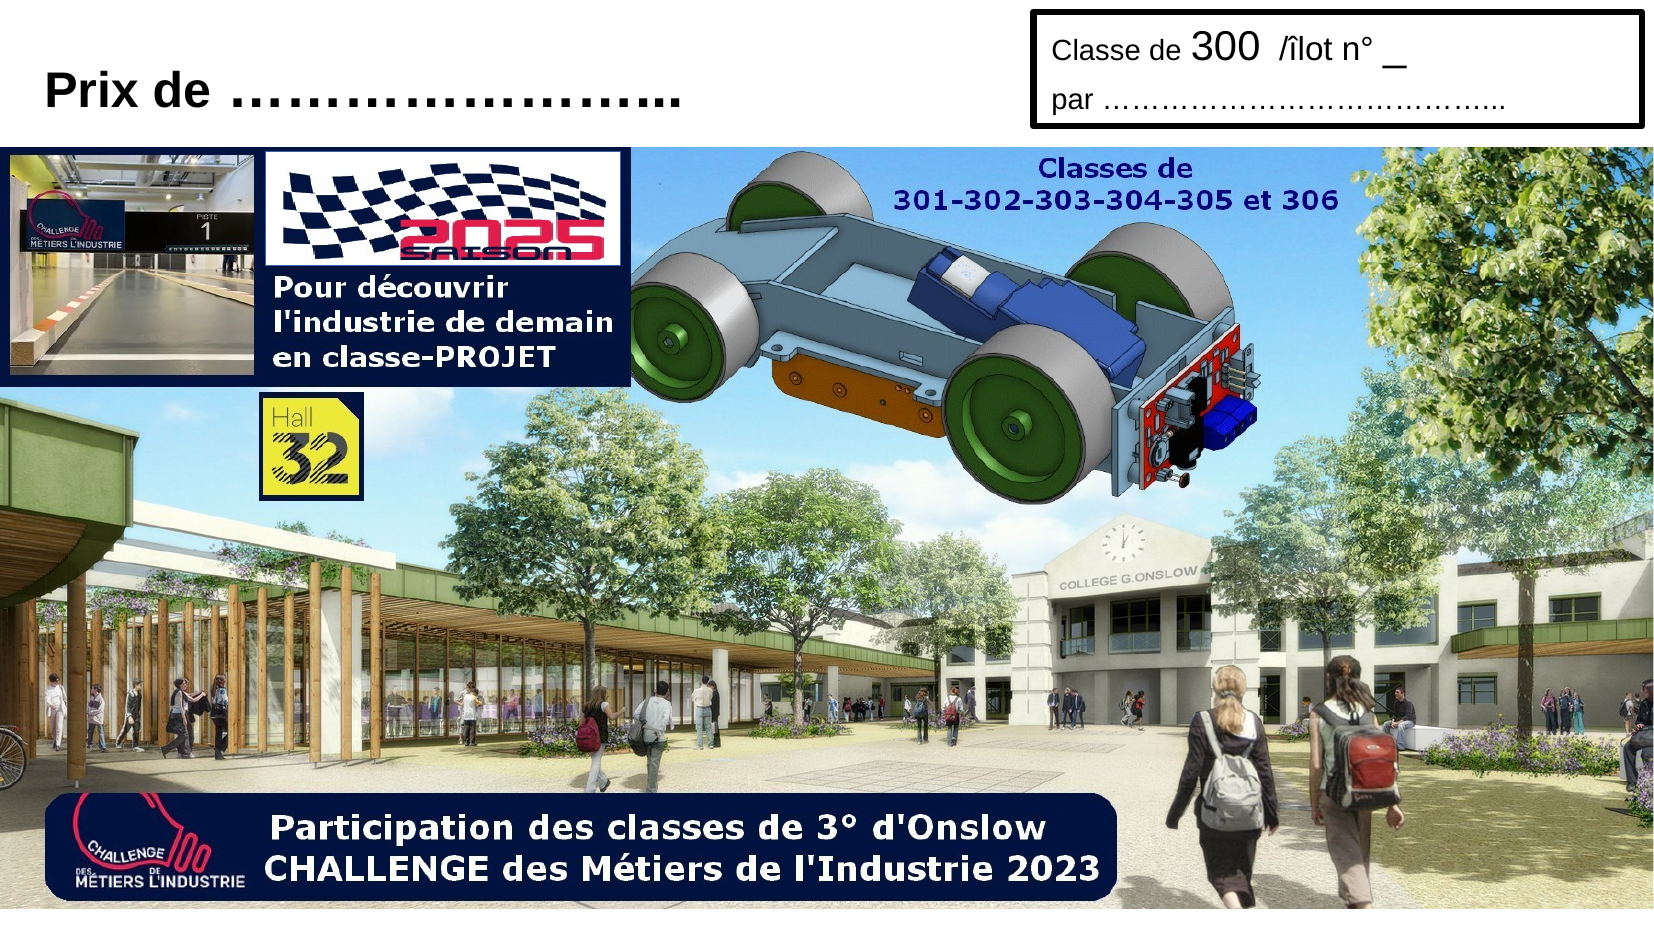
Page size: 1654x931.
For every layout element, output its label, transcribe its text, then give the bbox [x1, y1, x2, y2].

text_box [265, 151, 621, 266]
text_box Classe de 300 /îlot n° _ par …………………………………... [1033, 11, 1642, 126]
picture [0, 147, 1654, 909]
text_box Prix de …………………... [29, 47, 1093, 136]
